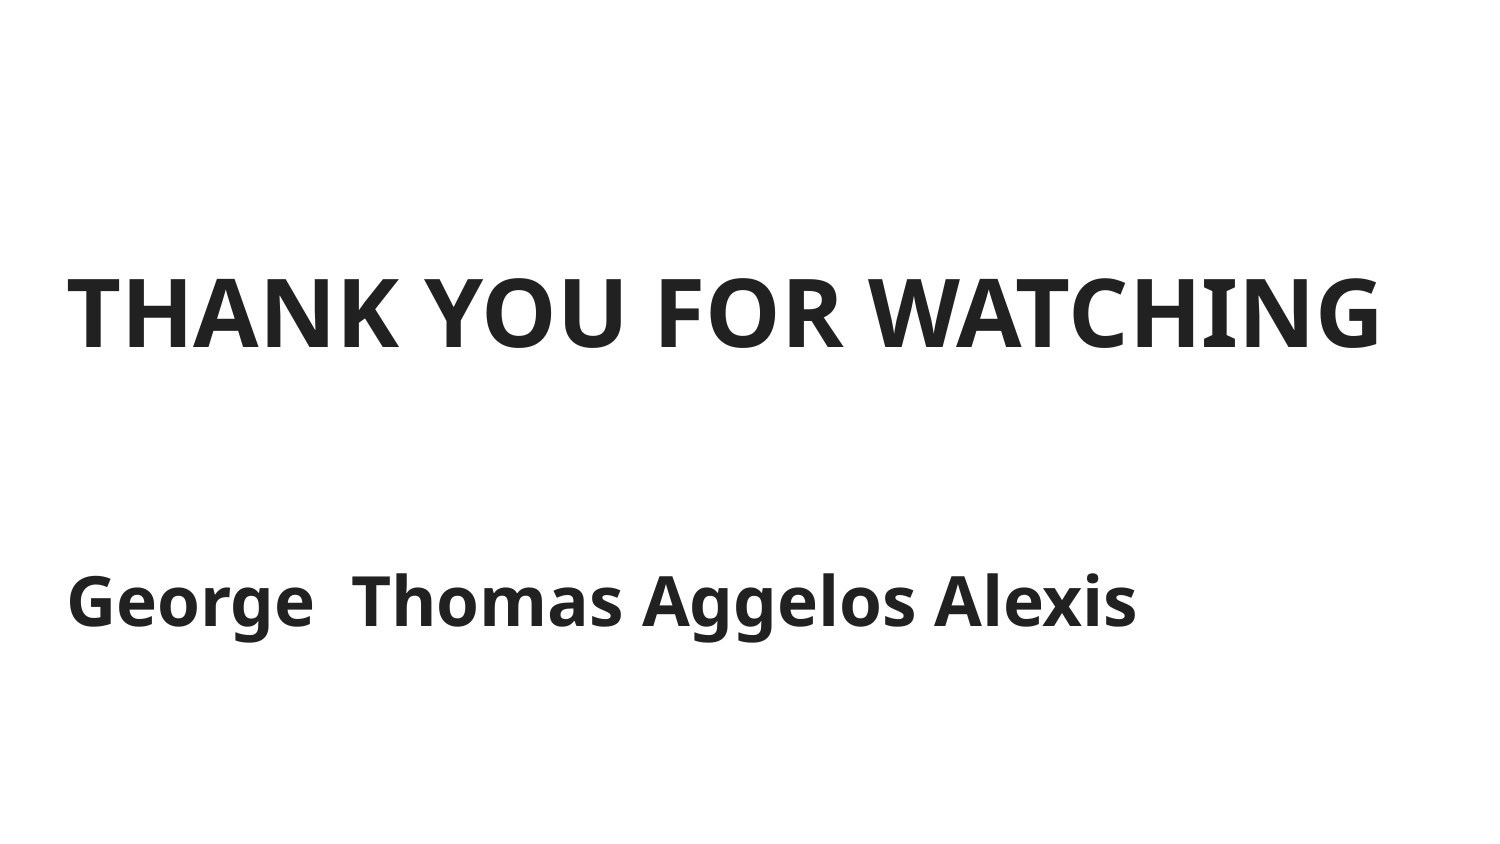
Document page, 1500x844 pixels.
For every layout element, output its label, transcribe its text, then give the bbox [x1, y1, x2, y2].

list THANK YOU FOR WATCHING George Thomas Aggelos Alexis [51, 220, 1449, 768]
